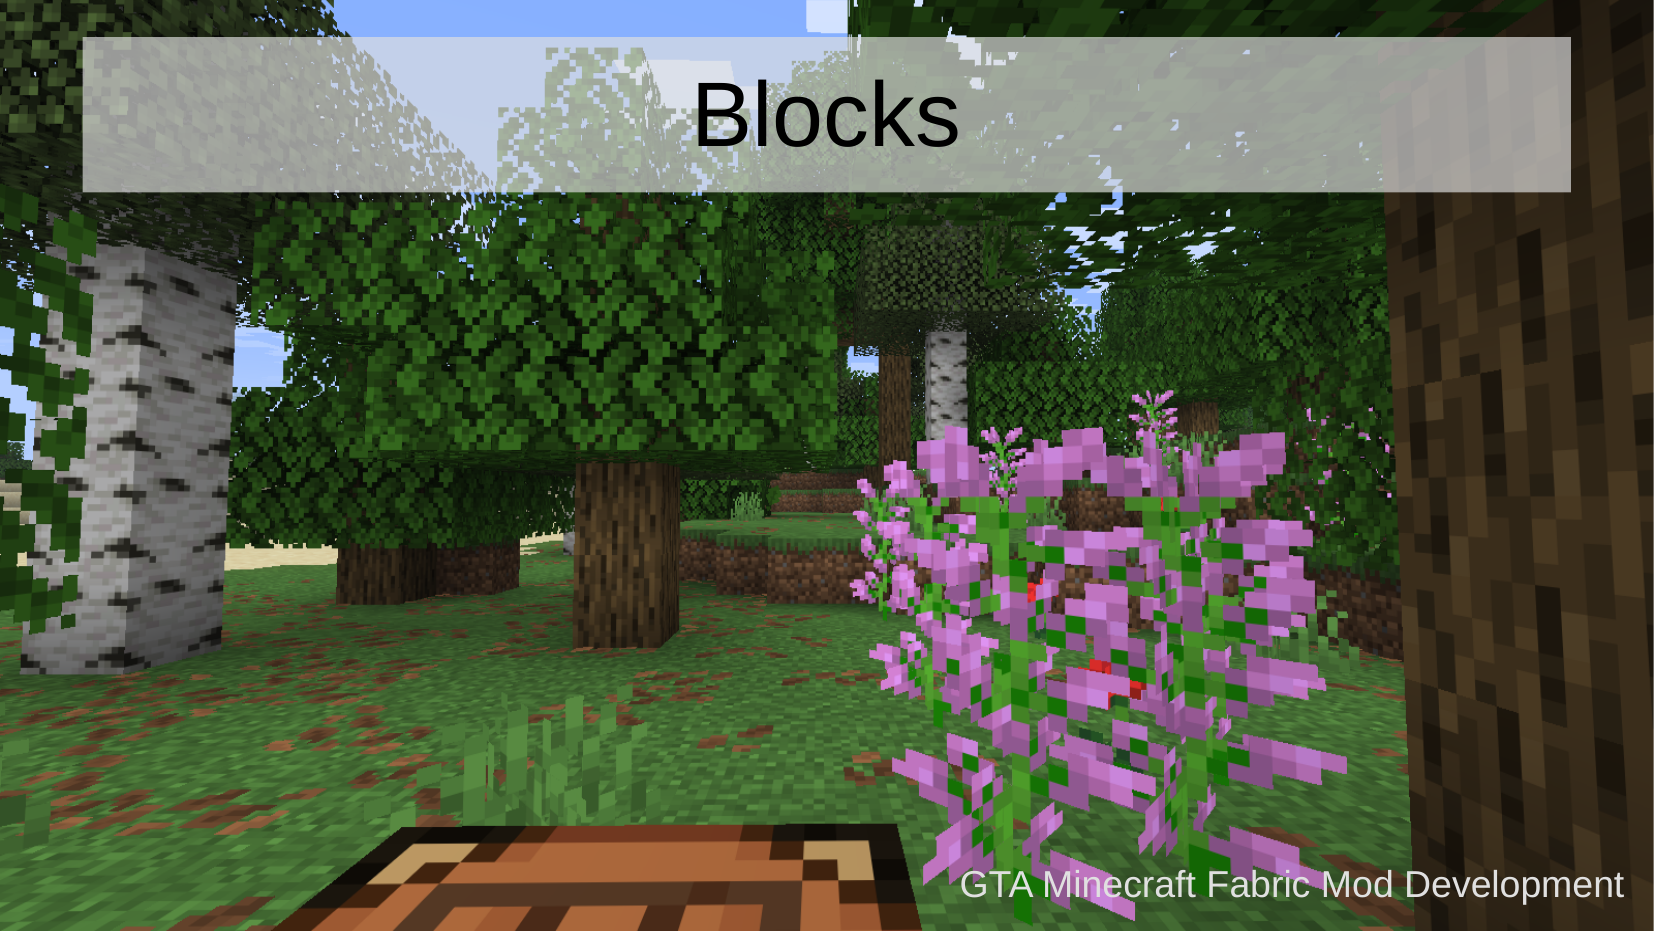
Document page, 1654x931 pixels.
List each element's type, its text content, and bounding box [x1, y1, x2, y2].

title Blocks [82, 37, 1571, 193]
picture [0, 0, 1654, 931]
